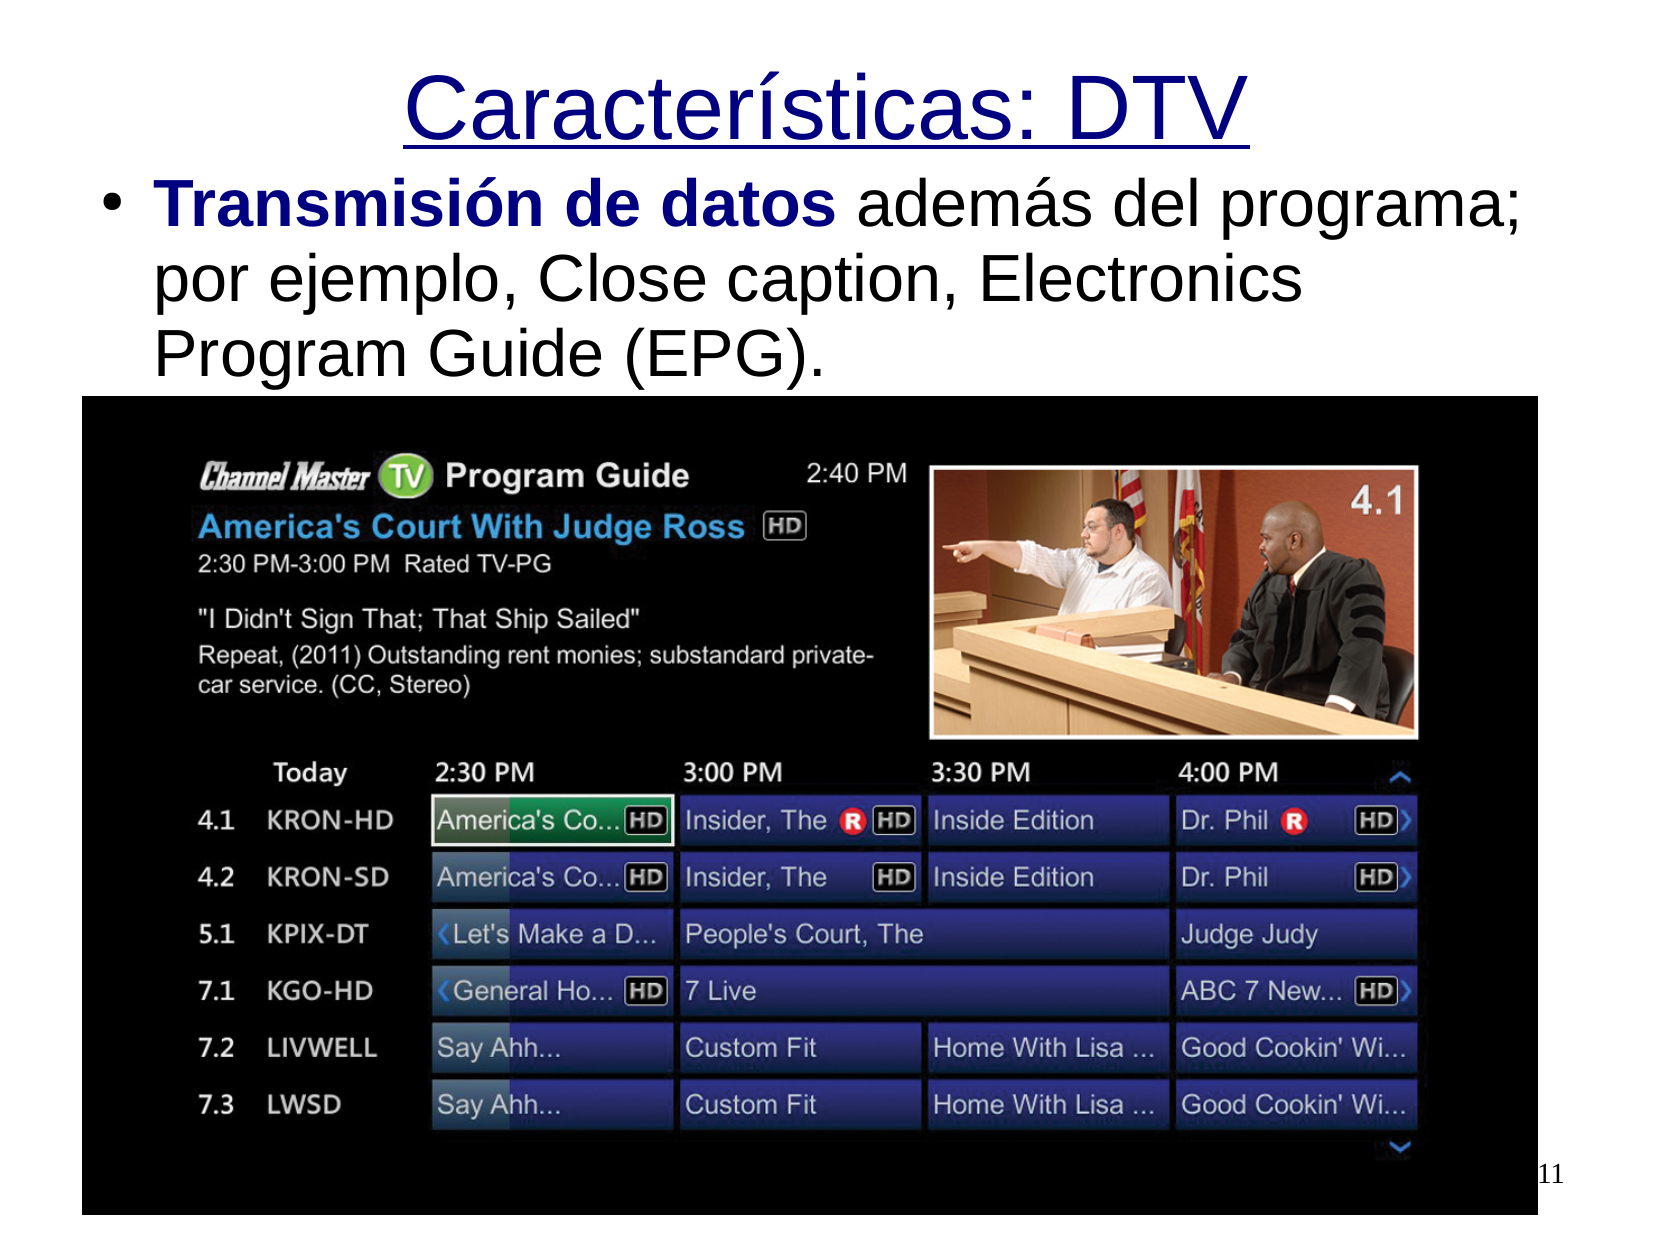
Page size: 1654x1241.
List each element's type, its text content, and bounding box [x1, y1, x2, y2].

list Transmisión de datos además del programa; por ejemplo, Close caption, Electronics Program Guide (EPG). [82, 166, 1538, 396]
title Características: DTV [82, 49, 1571, 167]
picture [82, 396, 1538, 1215]
